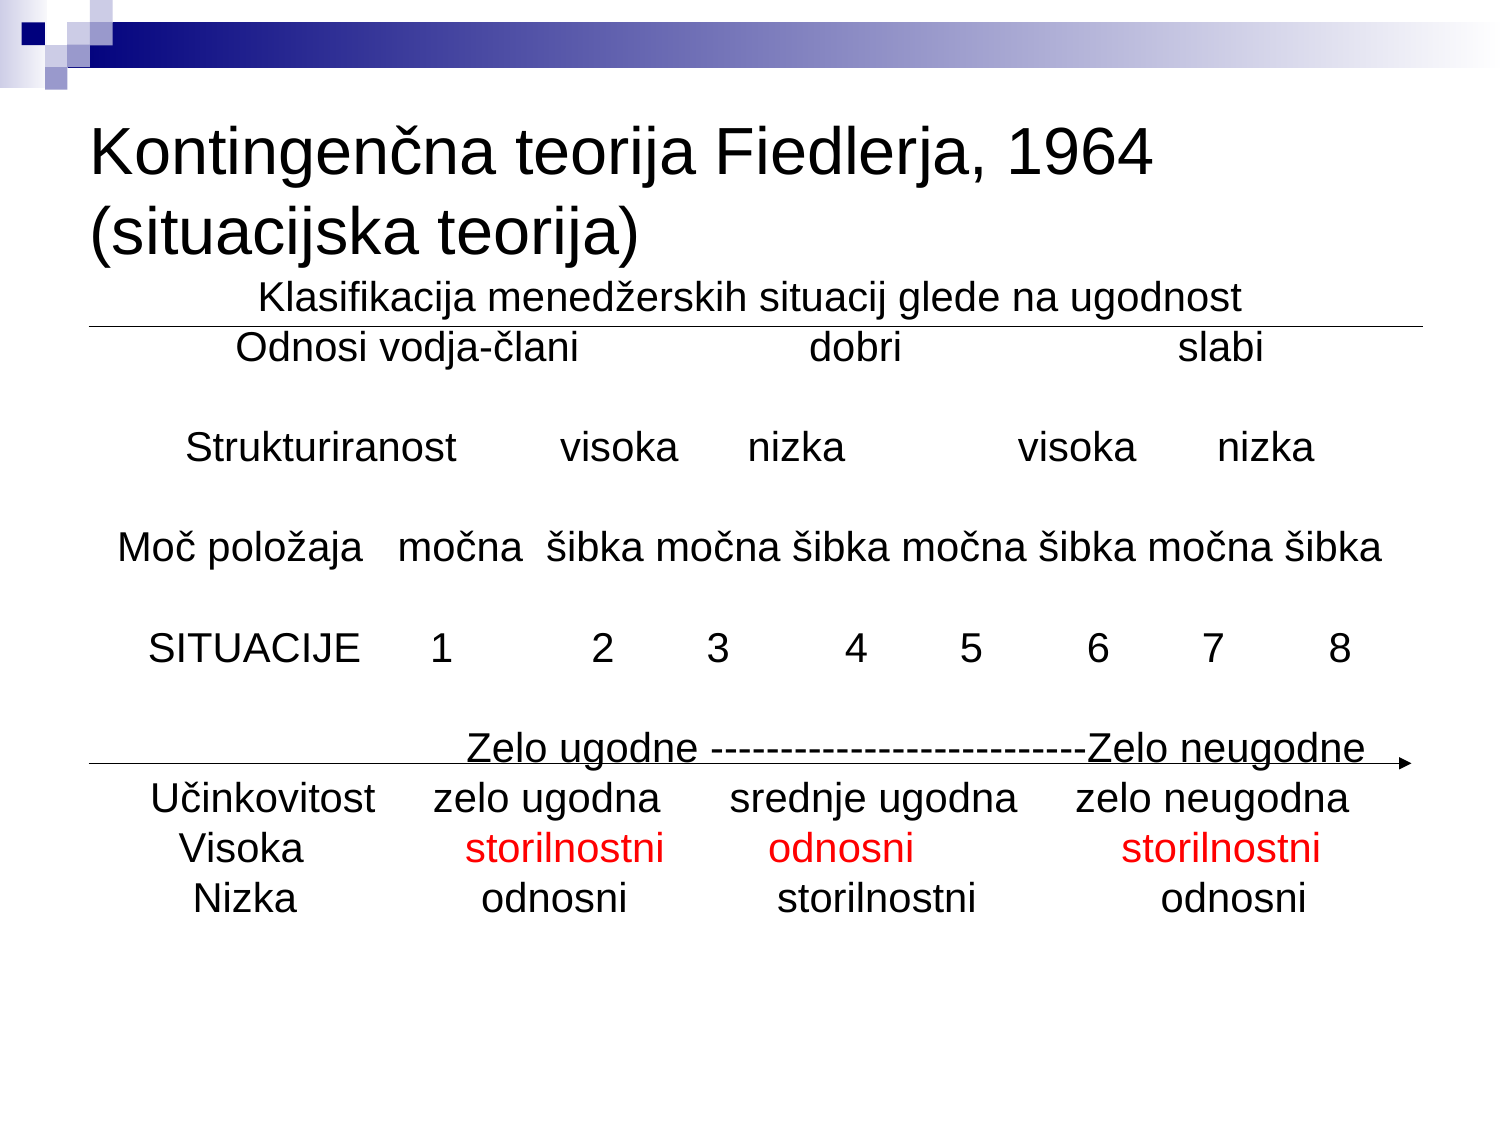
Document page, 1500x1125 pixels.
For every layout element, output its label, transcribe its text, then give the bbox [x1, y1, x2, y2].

title Kontingenčna teorija Fiedlerja, 1964 (situacijska teorija) [75, 75, 1426, 301]
table_header Klasifikacija menedžerskih situacij glede na ugodnost Odnosi vodja-člani dobri slabi Strukturiranost visoka nizka visoka nizka Moč položaja močna šibka močna šibka močna šibka močna šibka SITUACIJE 1 2 3 4 5 6 7 8 Zelo ugodne ---------------------------Zelo neugodne Učinkovitost zelo ugodna srednje ugodna zelo neugodna Visoka storilnostni odnosni storilnostni Nizka odnosni storilnostni odnosni [75, 262, 1425, 1046]
